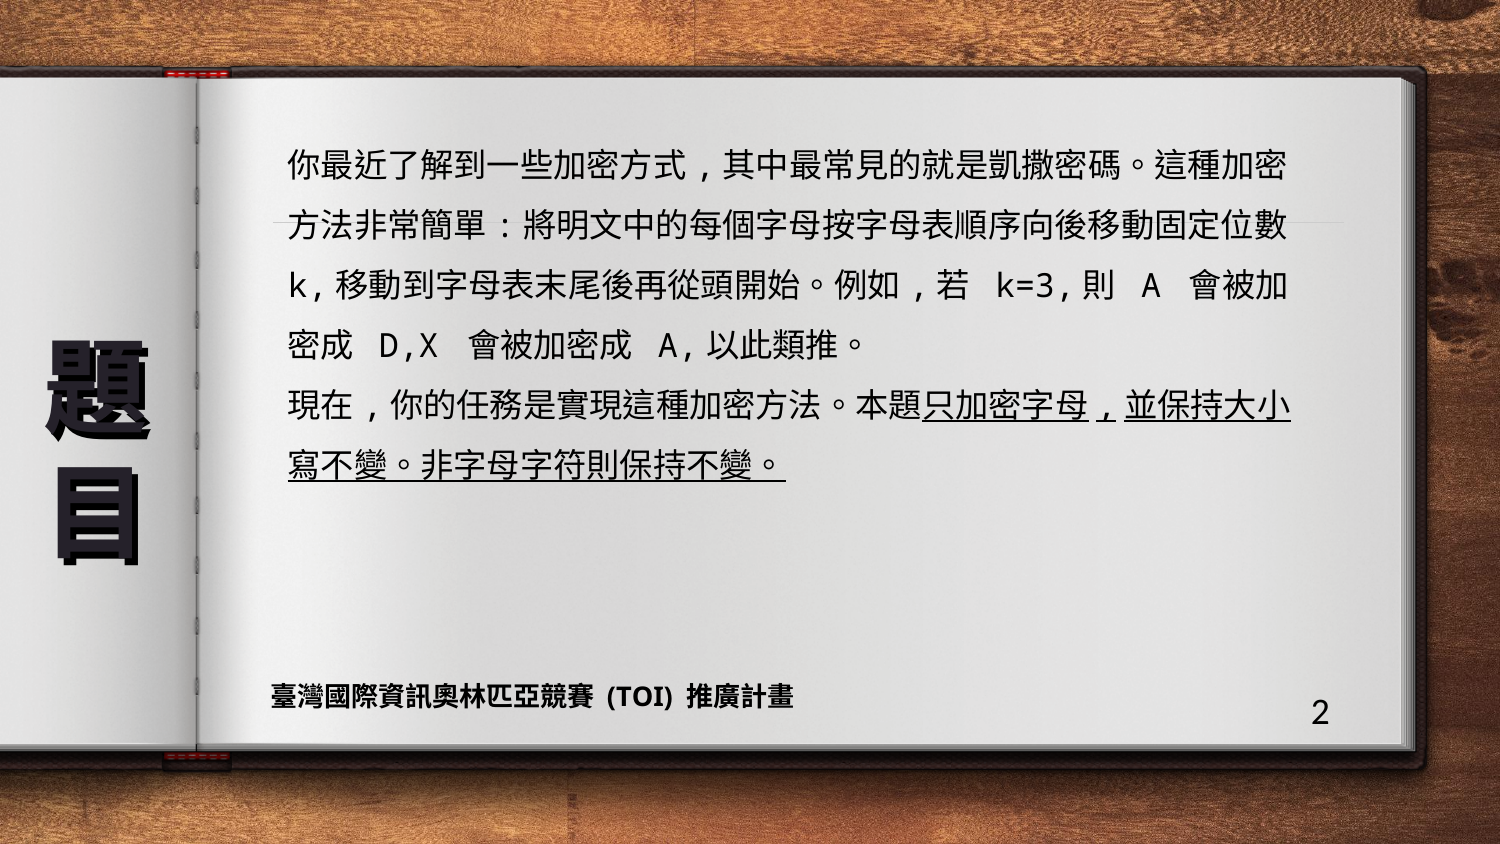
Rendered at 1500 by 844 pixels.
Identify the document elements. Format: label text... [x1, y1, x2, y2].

title 題 目 [28, 306, 210, 552]
text_box 2 [1295, 672, 1386, 737]
text_box 你最近了解到一些加密方式,其中最常見的就是凱撒密碼。這種加密方法非常簡單:將明文中的每個字母按字母表順序向後移動固定位數 k,移動到字母表末尾後再從頭開始。例如,若 k=3,則 A 會被加密成 D,X 會被加密成 A,以此類推。 現在,你的任務是實現這種加密方法。本題只加密字母,並保持大小寫不變。非字母字符則保持不變。 [273, 117, 1307, 491]
